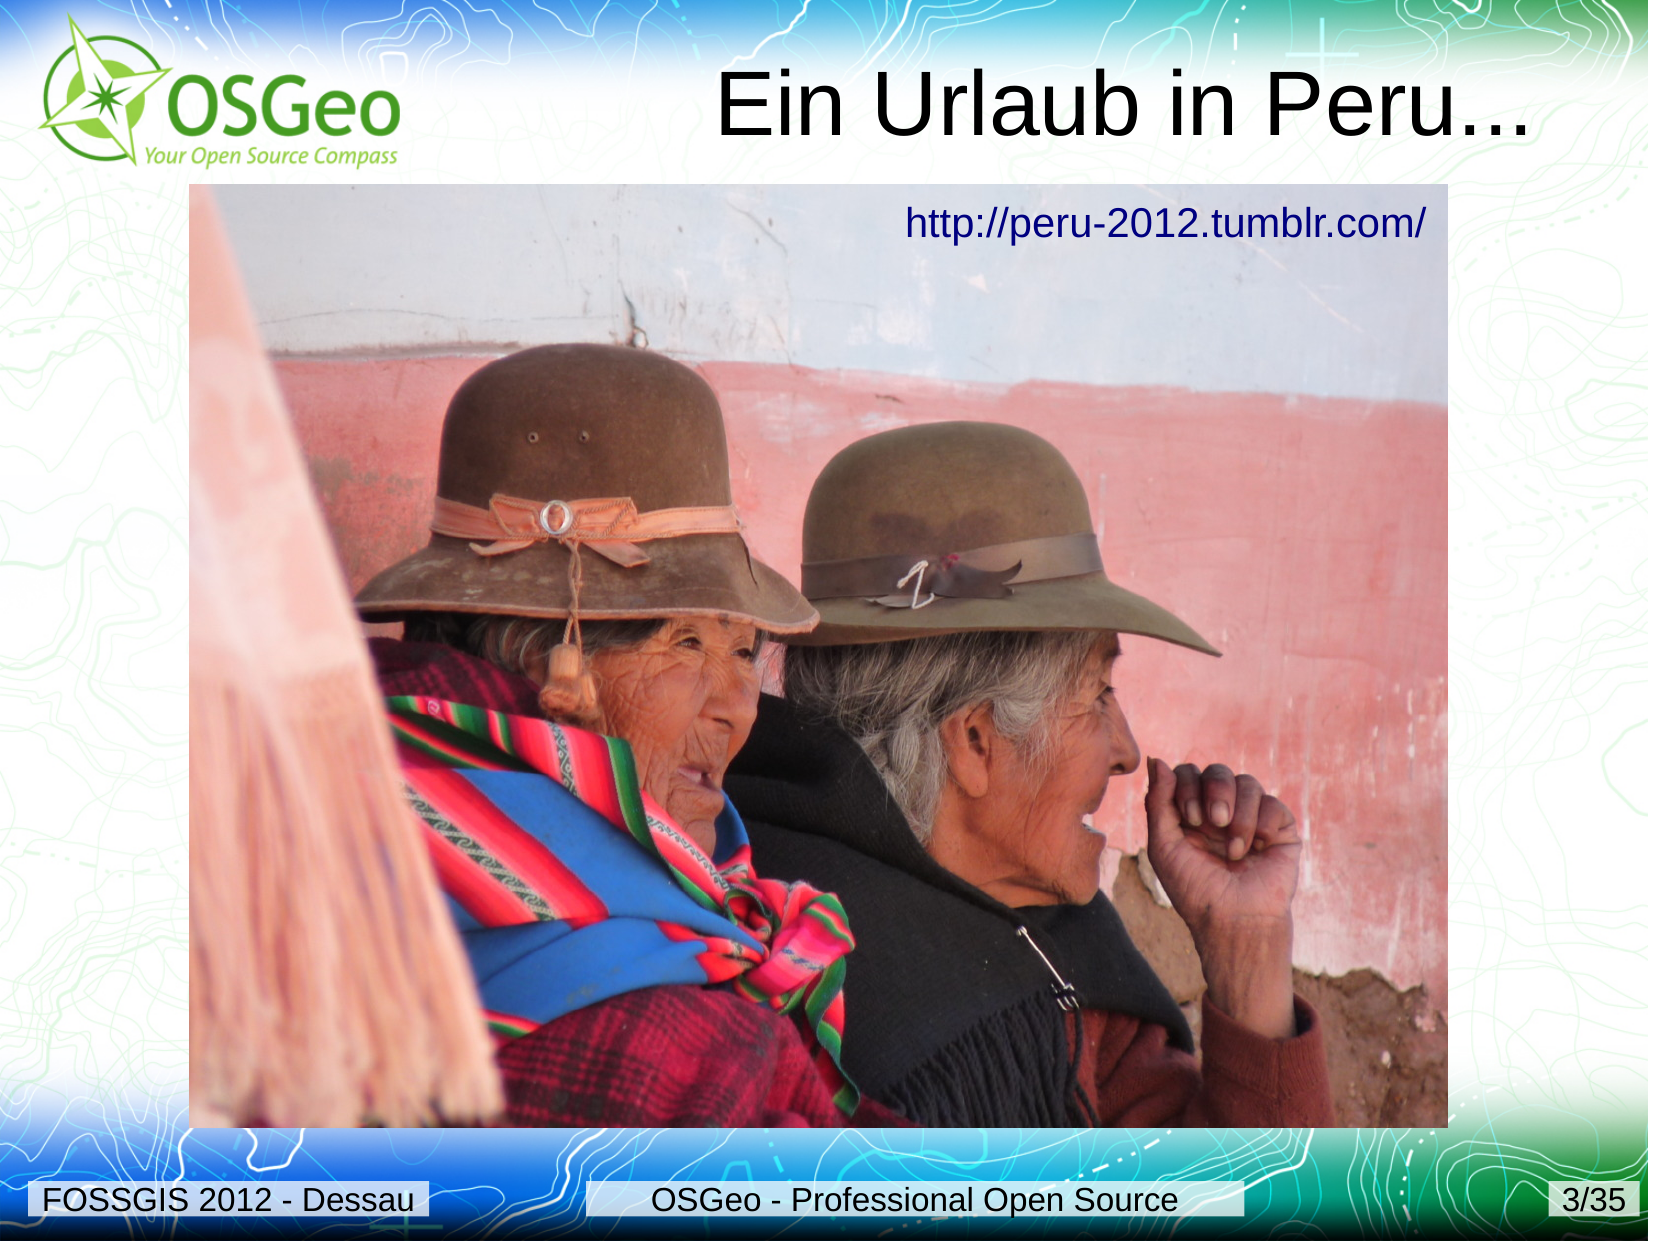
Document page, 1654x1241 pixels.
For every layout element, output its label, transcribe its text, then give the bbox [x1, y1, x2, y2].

picture [0, 0, 1648, 1241]
text_box http://peru-2012.tumblr.com/ [890, 192, 1522, 260]
title Ein Urlaub in Peru... [430, 29, 1536, 178]
